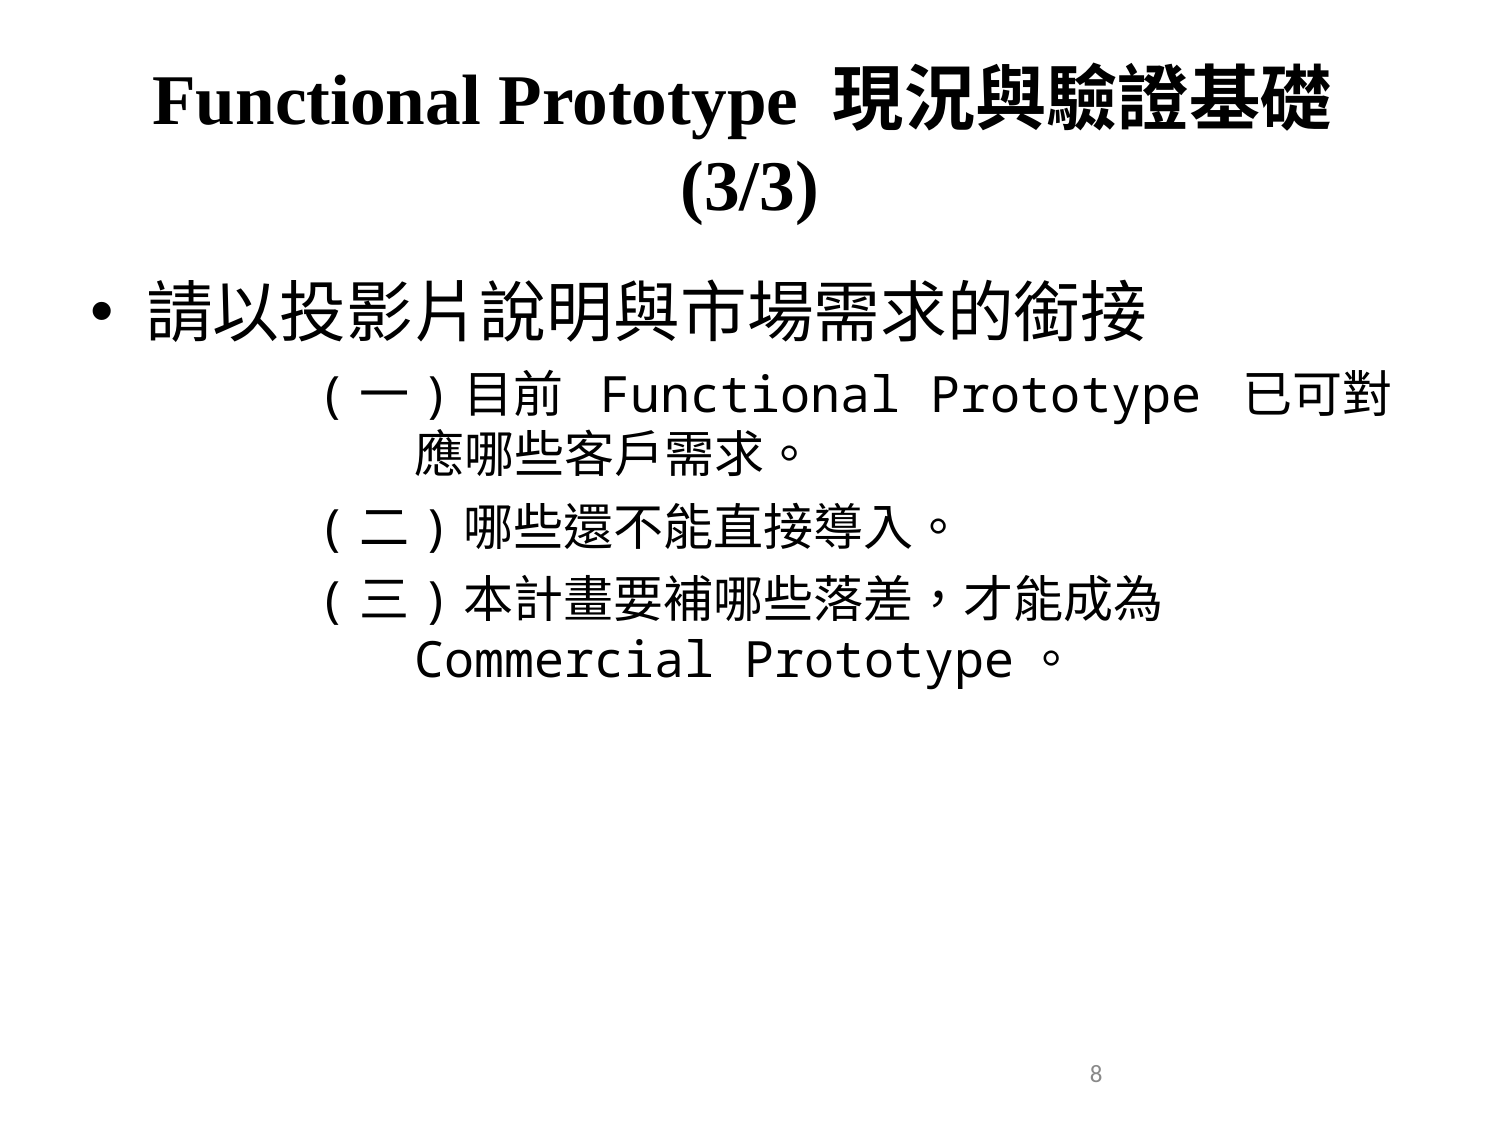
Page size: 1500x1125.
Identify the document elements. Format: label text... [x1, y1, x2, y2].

list 請以投影片說明與市場需求的銜接 (一)目前 Functional Prototype 已可對應哪些客戶需求。 (二)哪些還不能直接導入。 (三)本計畫要補哪些落差，才能成為 Commercial Prototype。 [17, 210, 1483, 1103]
title Functional Prototype 現況與驗證基礎(3/3) [0, 22, 1500, 210]
text_box 8 [1074, 1042, 1426, 1103]
